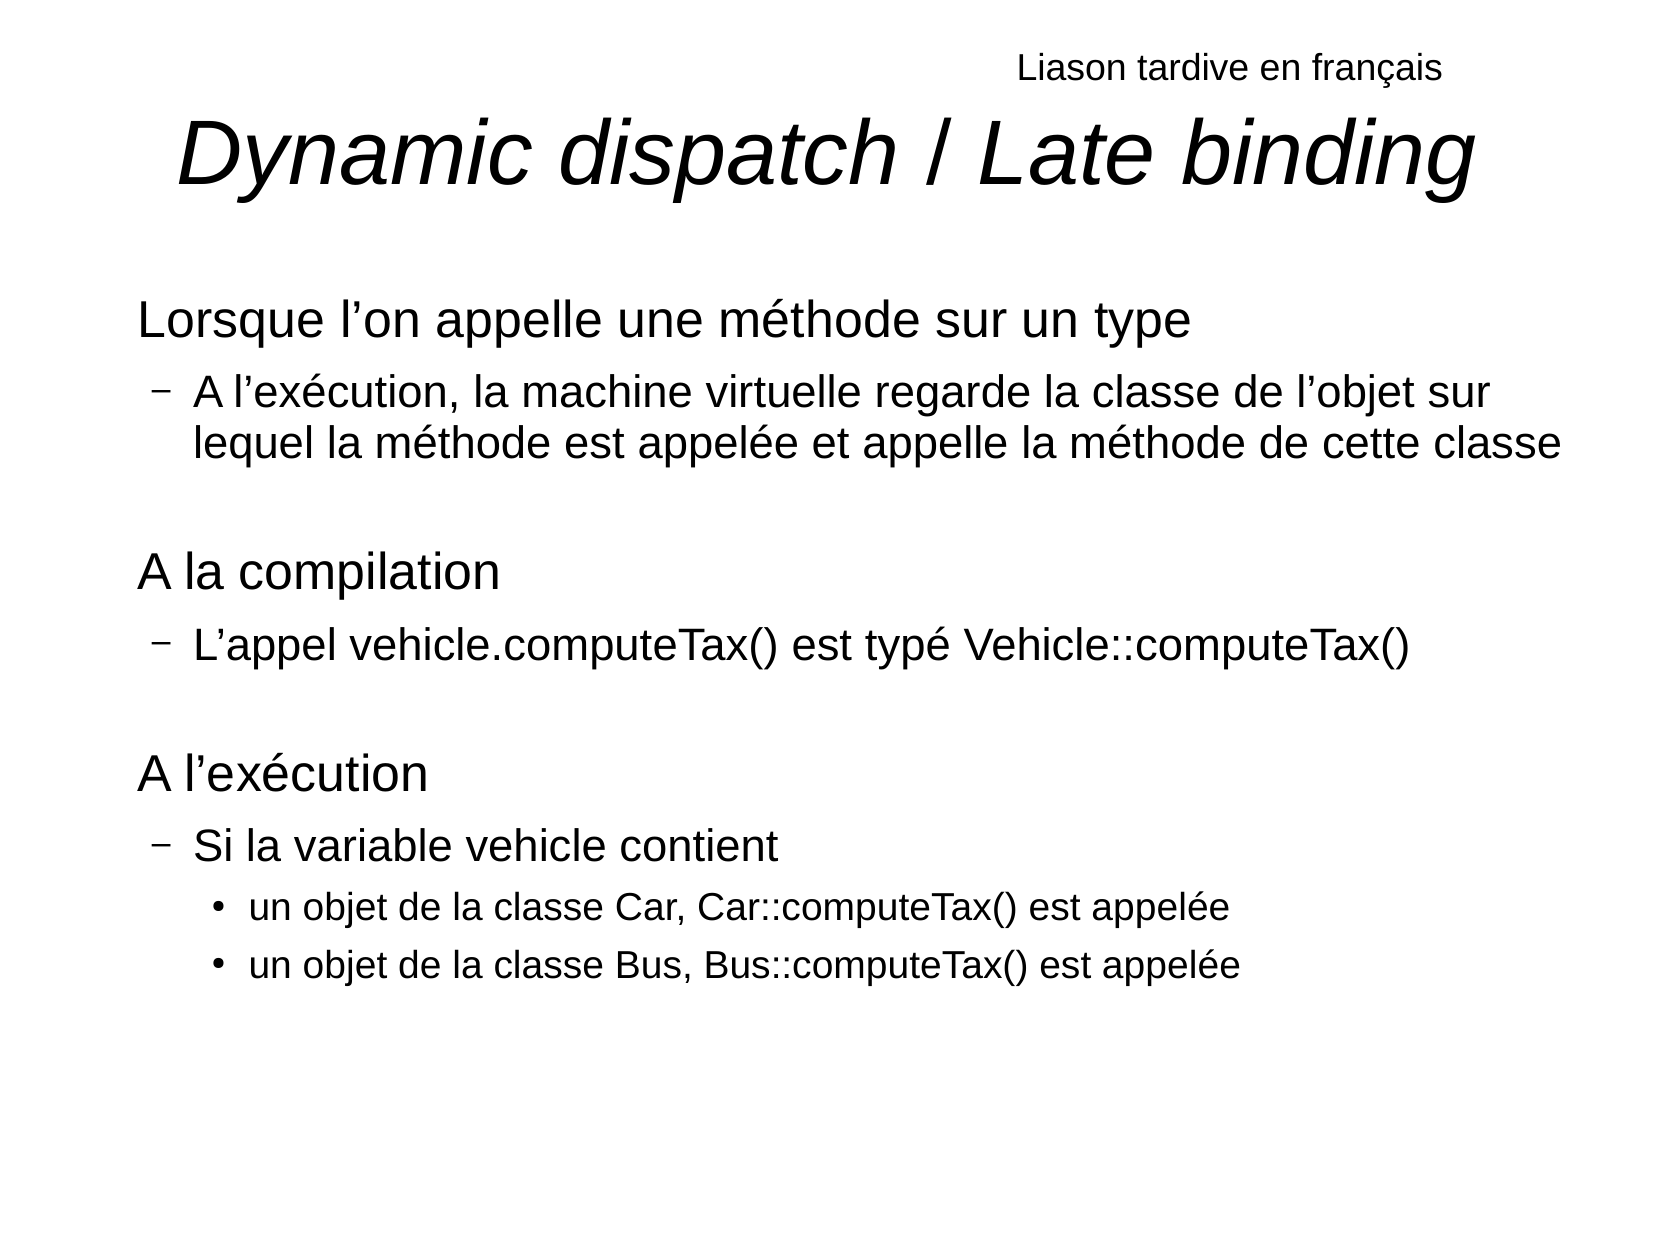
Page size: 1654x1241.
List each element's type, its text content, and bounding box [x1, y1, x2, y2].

text_box Liason tardive en français [1001, 39, 1458, 96]
list Lorsque l’on appelle une méthode sur un type A l’exécution, la machine virtuelle regarde la classe de l’objet sur lequel la méthode est appelée et appelle la méthode de cette classe A la compilation L’appel vehicle.computeTax() est typé Vehicle::computeTax() A l’exécution Si la variable vehicle contient un objet de la classe Car, Car::computeTax() est appelée un objet de la classe Bus, Bus::computeTax() est appelée [82, 290, 1571, 1010]
title Dynamic dispatch / Late binding [82, 49, 1571, 257]
